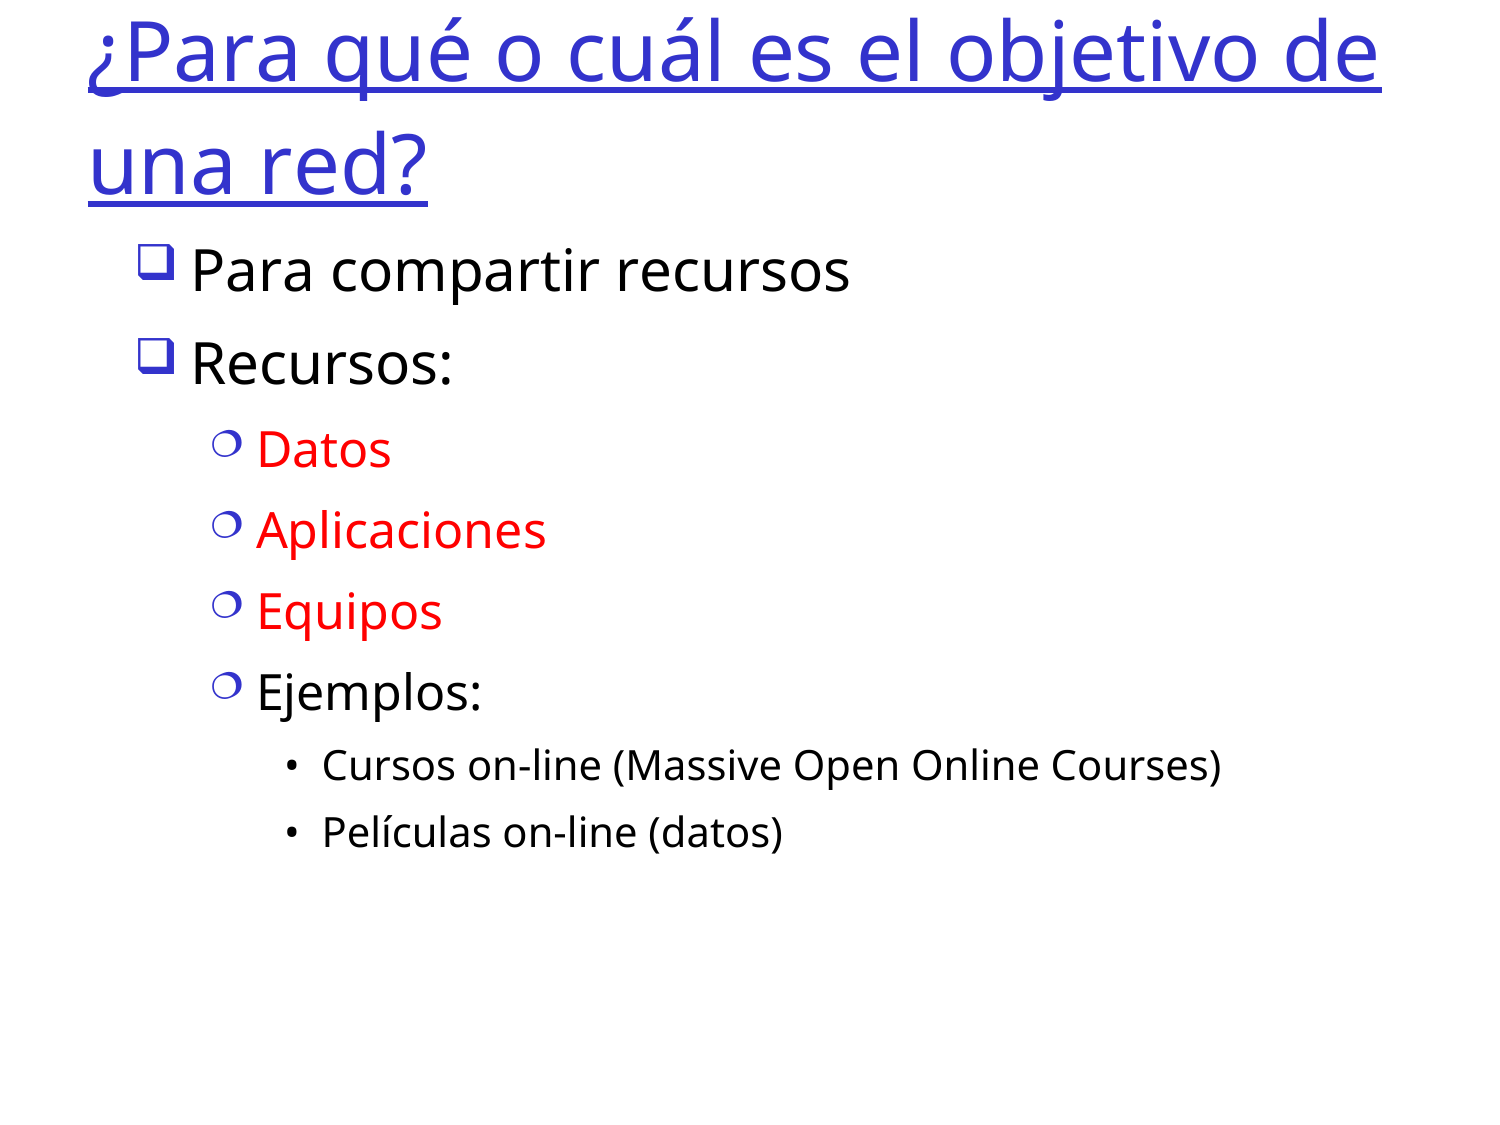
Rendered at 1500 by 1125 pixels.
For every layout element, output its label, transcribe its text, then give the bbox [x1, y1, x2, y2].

list Para compartir recursos Recursos: Datos Aplicaciones Equipos Ejemplos: Cursos on-line (Massive Open Online Courses) Películas on-line (datos) [134, 229, 1500, 882]
title ¿Para qué o cuál es el objetivo de una red? [87, 8, 1463, 203]
